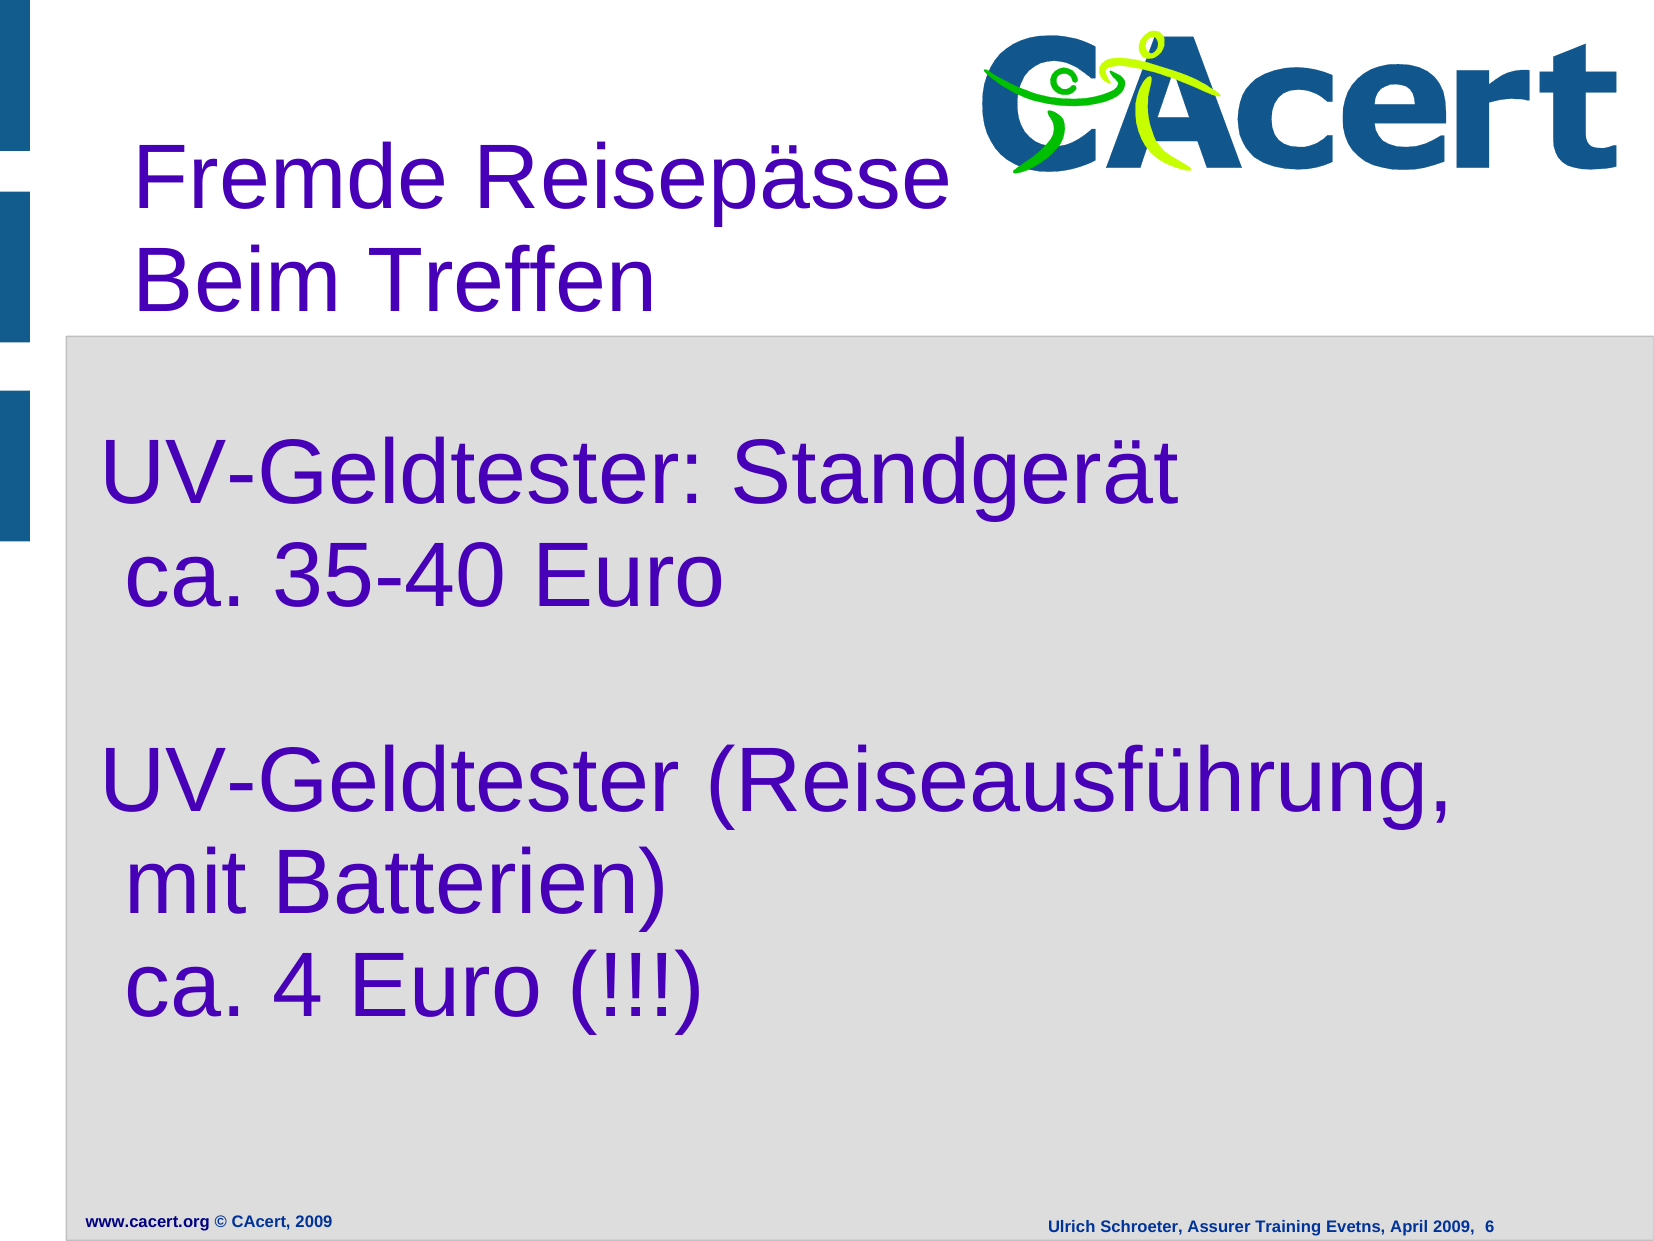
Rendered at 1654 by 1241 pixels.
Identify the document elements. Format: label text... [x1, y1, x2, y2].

text_box Fremde Reisepässe Beim Treffen [118, 118, 970, 339]
text_box UV-Geldtester: Standgerät ca. 35-40 Euro UV-Geldtester (Reiseausführung, mit Batterien) ca. 4 Euro (!!!) [59, 413, 1520, 1044]
